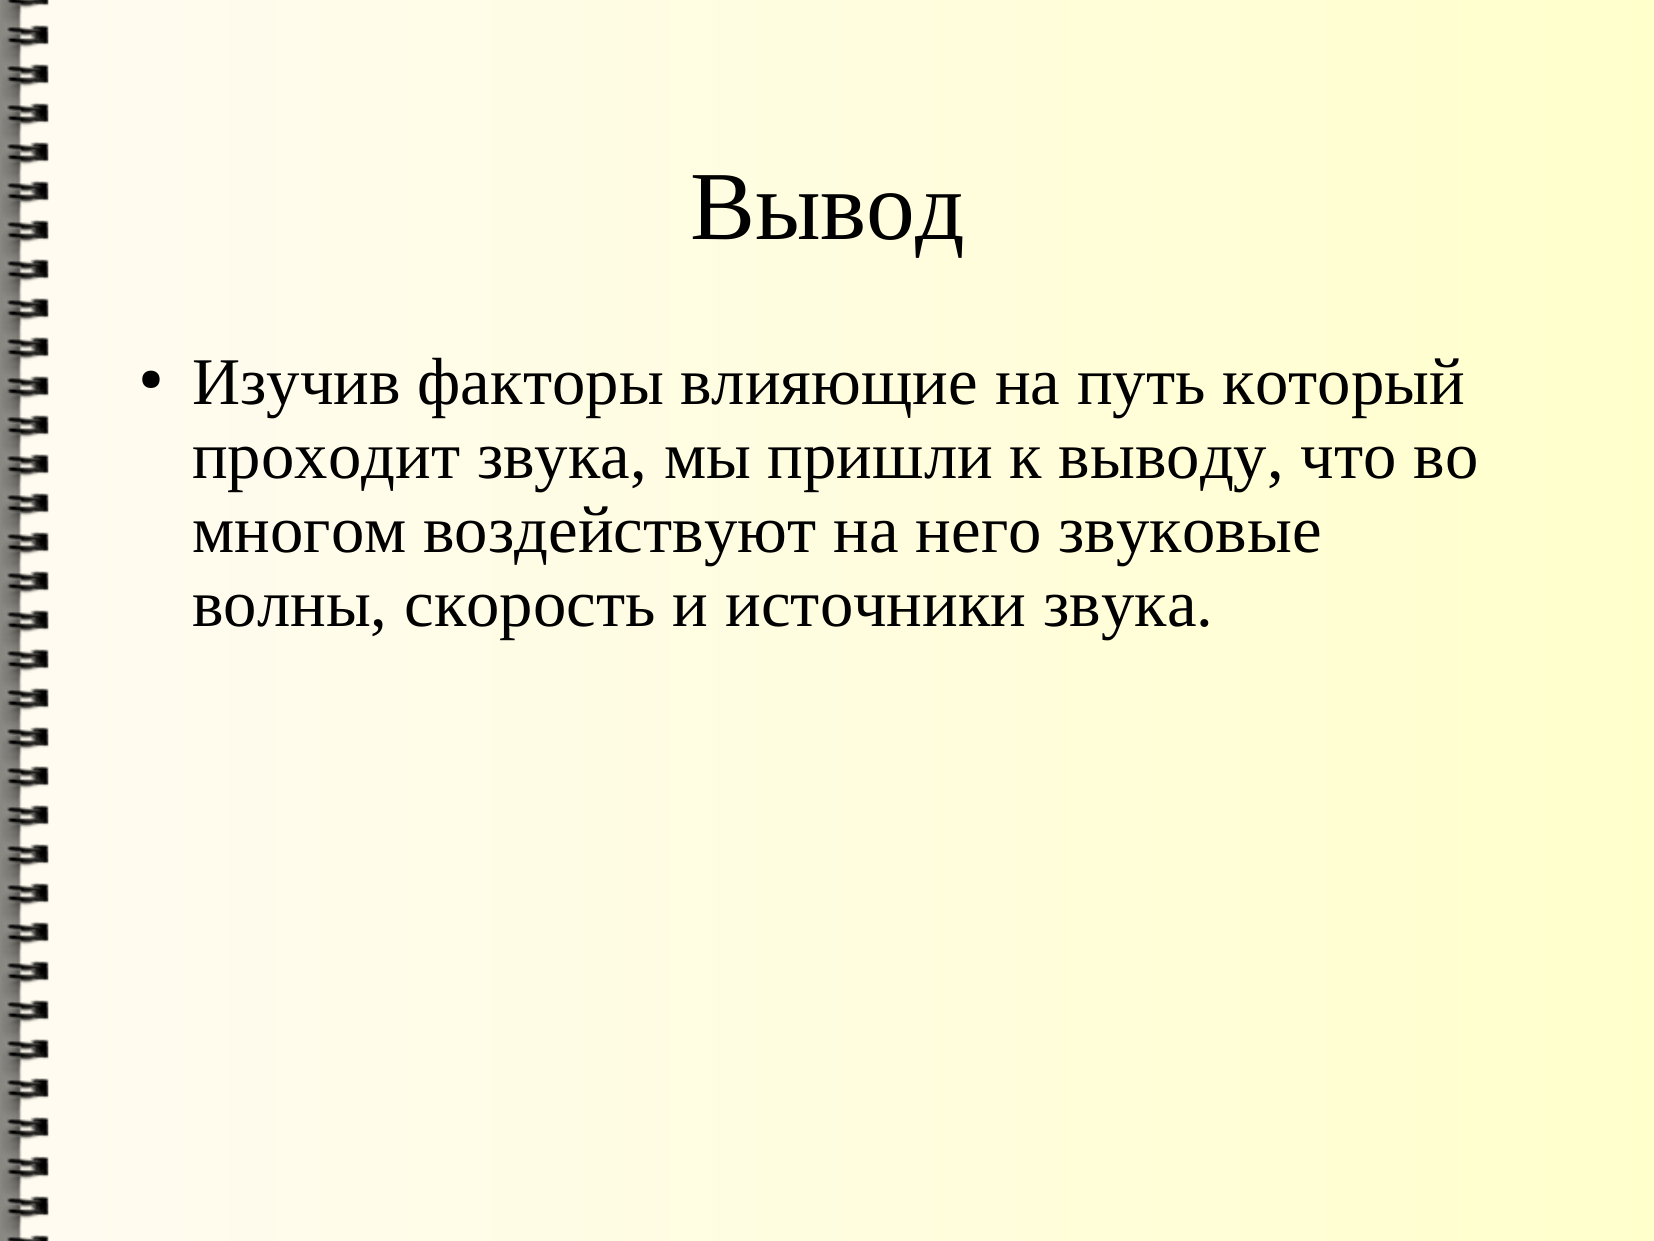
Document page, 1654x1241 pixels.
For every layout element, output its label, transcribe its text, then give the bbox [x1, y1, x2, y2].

picture [0, 0, 1654, 1241]
title Вывод [121, 102, 1534, 310]
list Изучив факторы влияющие на путь который проходит звука, мы пришли к выводу, что во многом воздействуют на него звуковые волны, скорость и источники звука. [121, 344, 1534, 1127]
